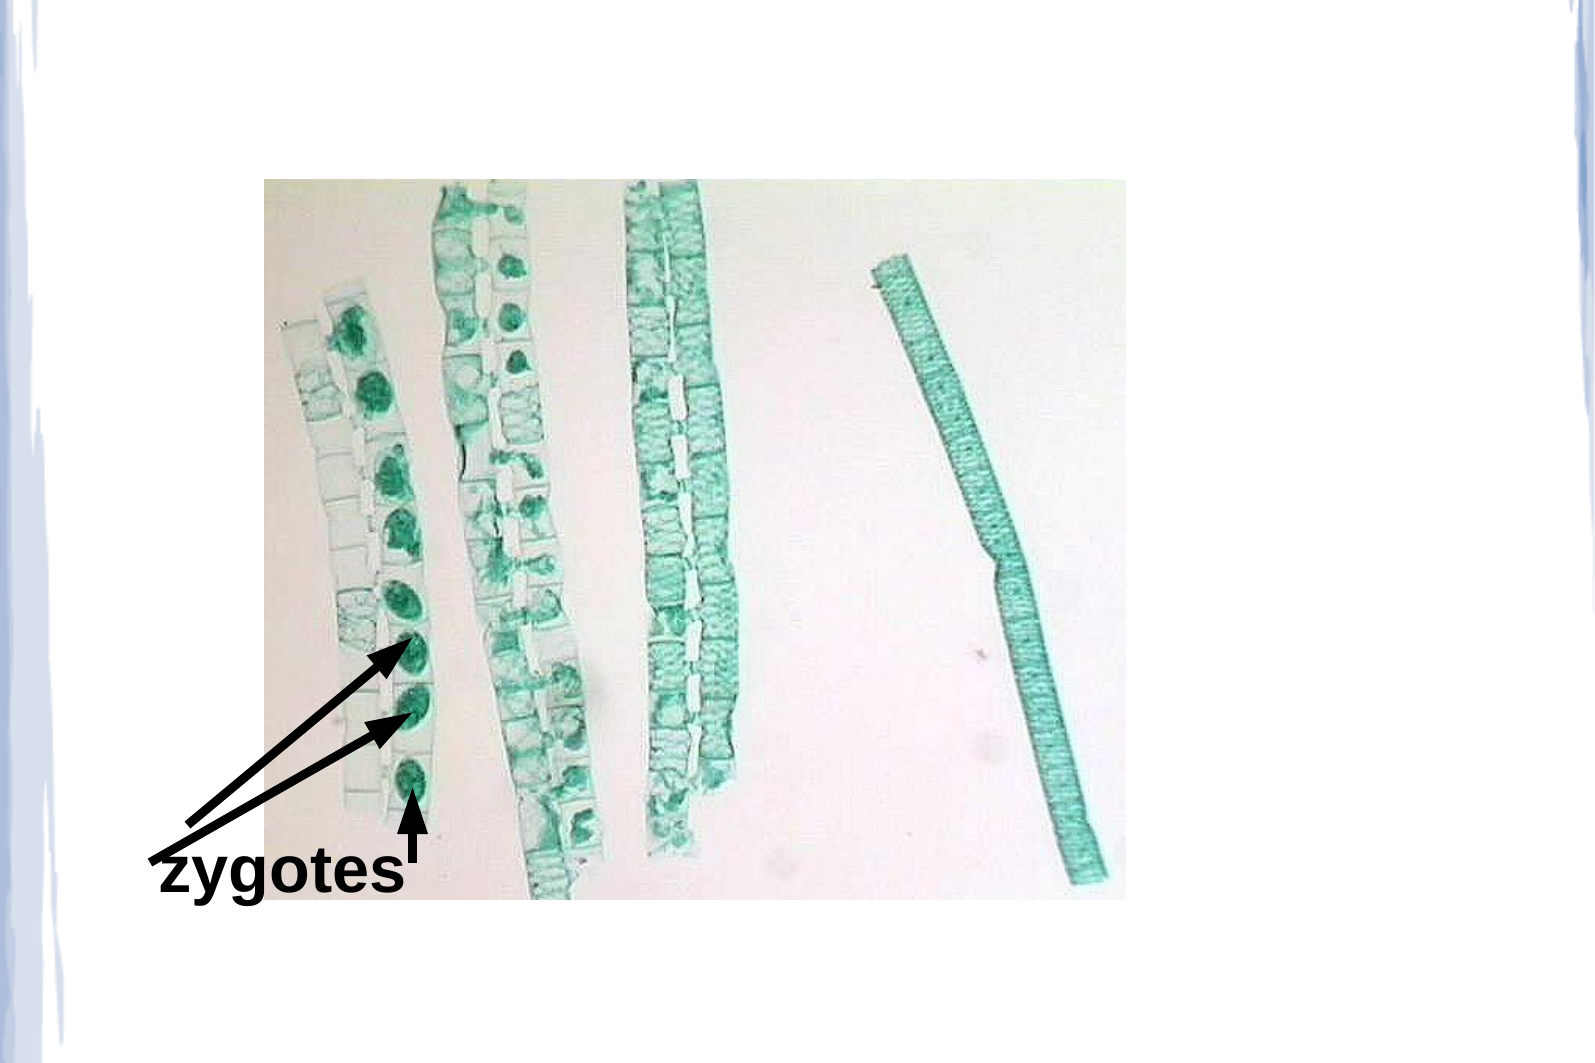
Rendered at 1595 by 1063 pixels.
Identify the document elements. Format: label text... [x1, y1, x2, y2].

picture [0, 0, 1595, 1063]
text_box zygotes [143, 825, 422, 915]
